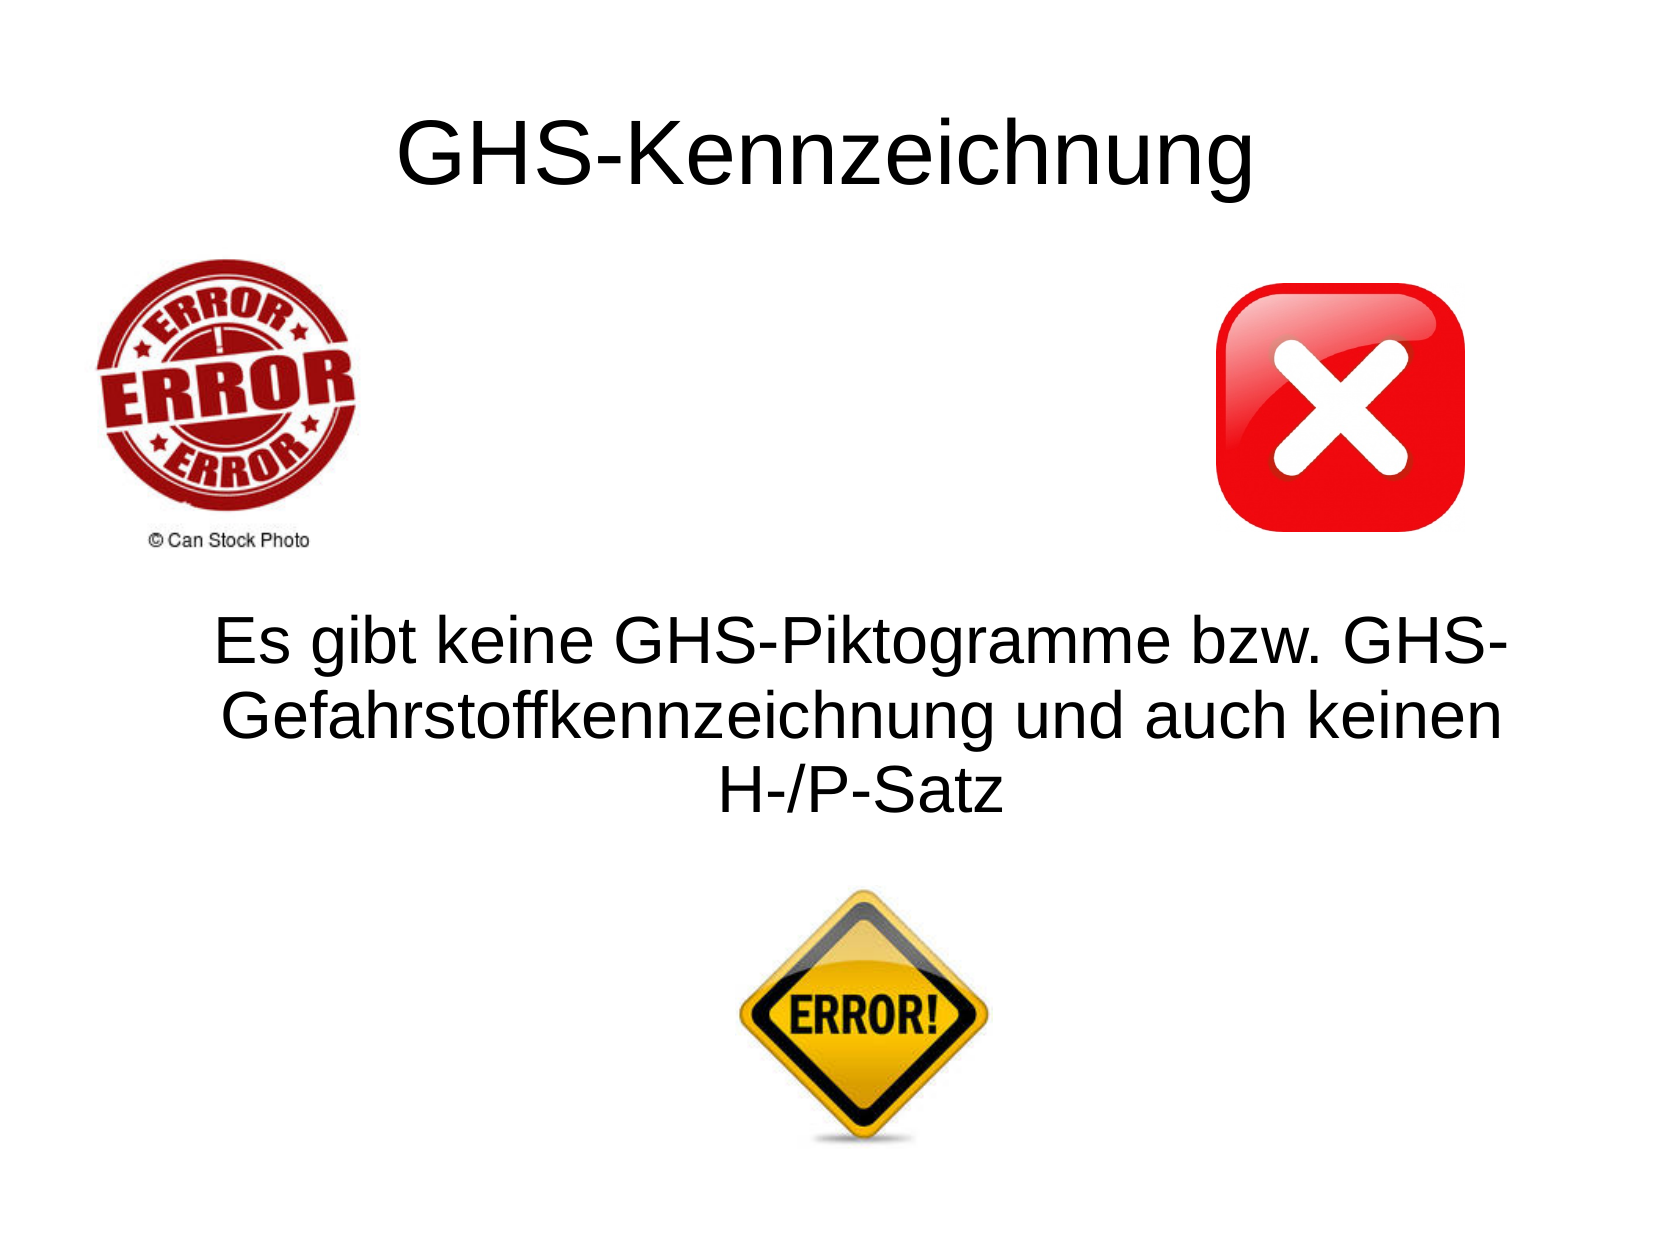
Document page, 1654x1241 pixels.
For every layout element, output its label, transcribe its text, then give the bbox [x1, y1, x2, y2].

picture [35, 247, 428, 552]
title GHS-Kennzeichnung [82, 49, 1571, 257]
list Es gibt keine GHS-Piktogramme bzw. GHS-Gefahrstoffkennzeichnung und auch keinen H-/P-Satz [82, 290, 1571, 1109]
picture [1216, 283, 1465, 532]
picture [735, 885, 993, 1152]
